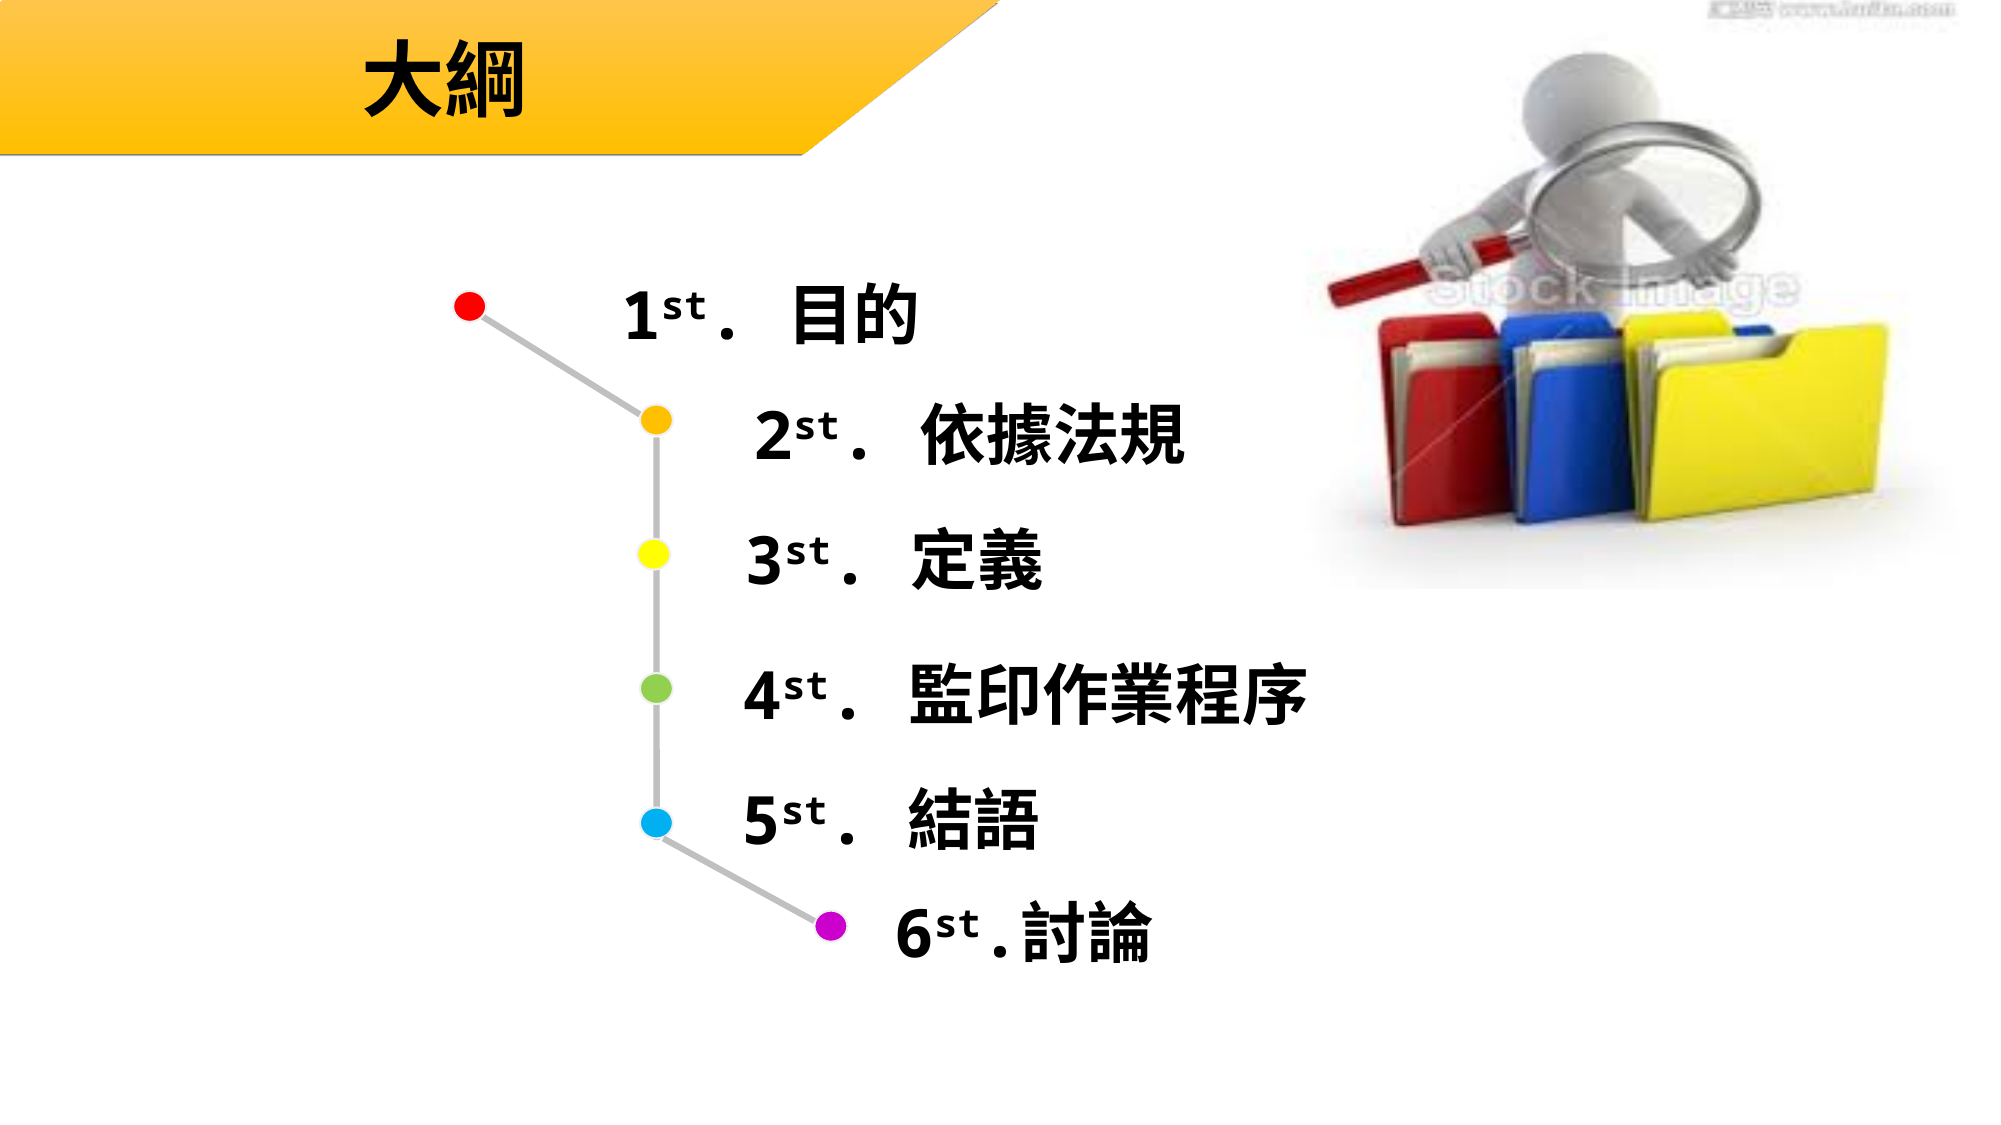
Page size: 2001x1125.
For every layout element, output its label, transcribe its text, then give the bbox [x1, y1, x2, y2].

text_box 1st. 目的 [606, 265, 1056, 361]
text_box [453, 290, 487, 322]
text_box 3st. 定義 [729, 510, 1059, 605]
text_box [814, 910, 848, 942]
text_box 大綱 [0, 0, 1001, 155]
text_box [639, 673, 673, 705]
text_box [639, 404, 673, 436]
text_box 4st. 監印作業程序 [727, 645, 1324, 811]
text_box 2st. 依據法規 [738, 385, 1203, 481]
text_box [639, 807, 673, 839]
picture [1257, 0, 1972, 589]
text_box 5st. 結語 [726, 770, 1056, 866]
text_box [637, 538, 671, 570]
text_box 6st.討論 [879, 883, 1169, 979]
